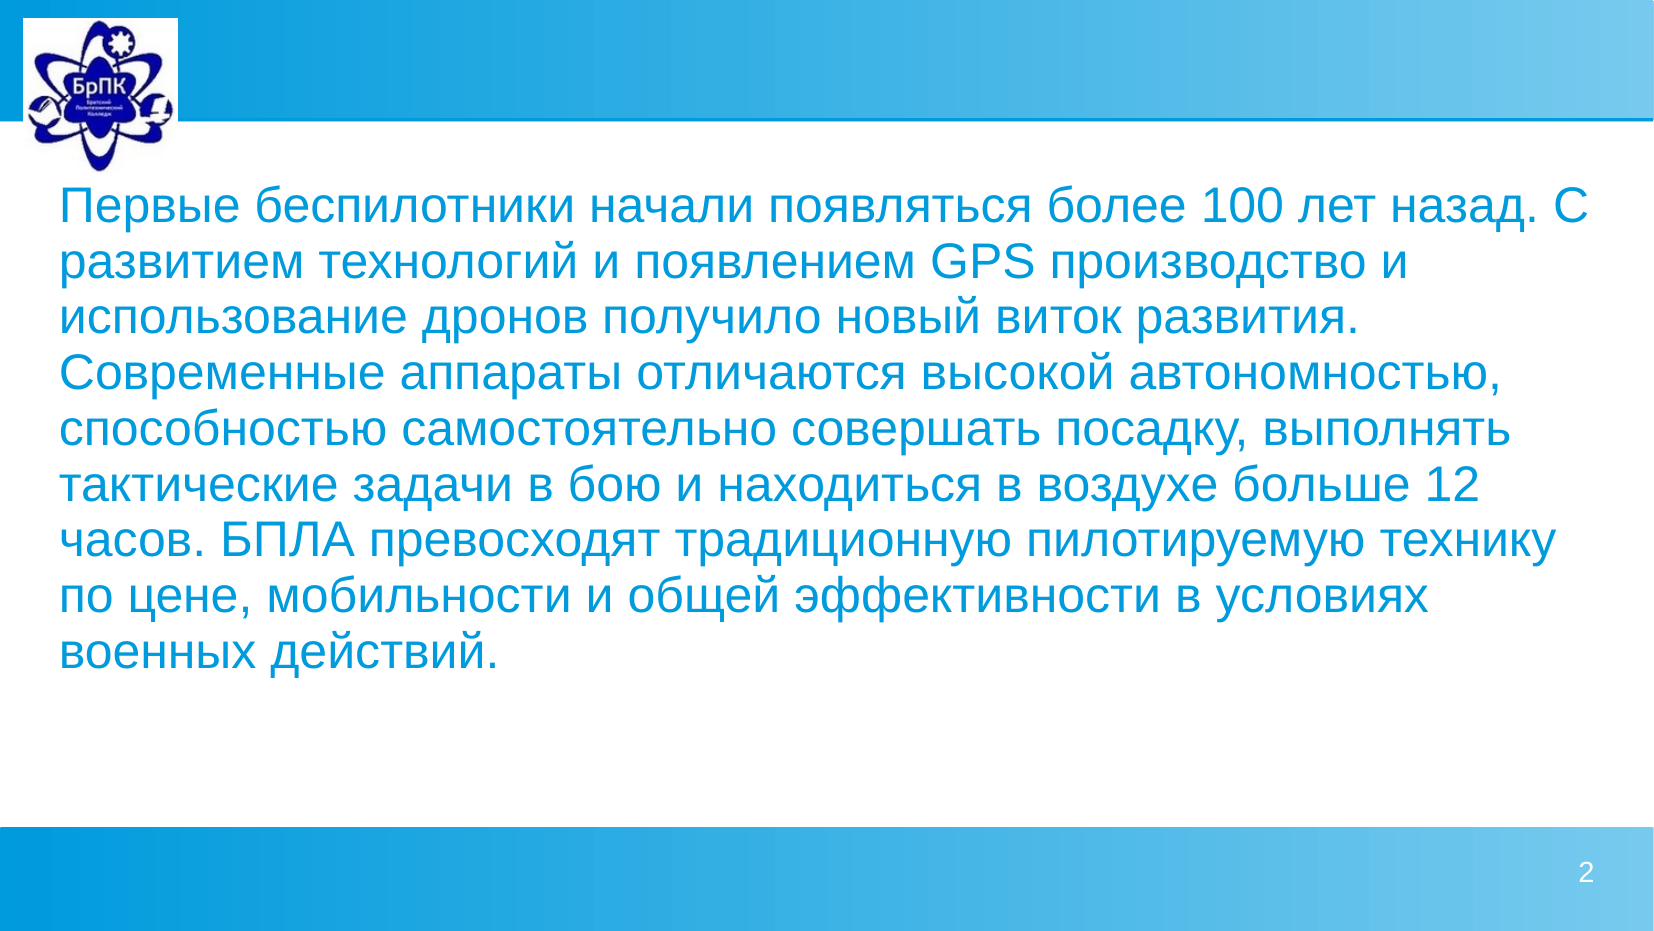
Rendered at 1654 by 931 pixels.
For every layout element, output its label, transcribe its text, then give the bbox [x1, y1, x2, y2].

picture [23, 19, 178, 174]
list Первые беспилотники начали появляться более 100 лет назад. С развитием технологий и появлением GPS производство и использование дронов получило новый виток развития. Современные аппараты отличаются высокой автономностью, способностью самостоятельно совершать посадку, выполнять тактические задачи в бою и находиться в воздухе больше 12 часов. БПЛА превосходят традиционную пилотируемую технику по цене, мобильности и общей эффективности в условиях военных действий. [59, 177, 1595, 768]
